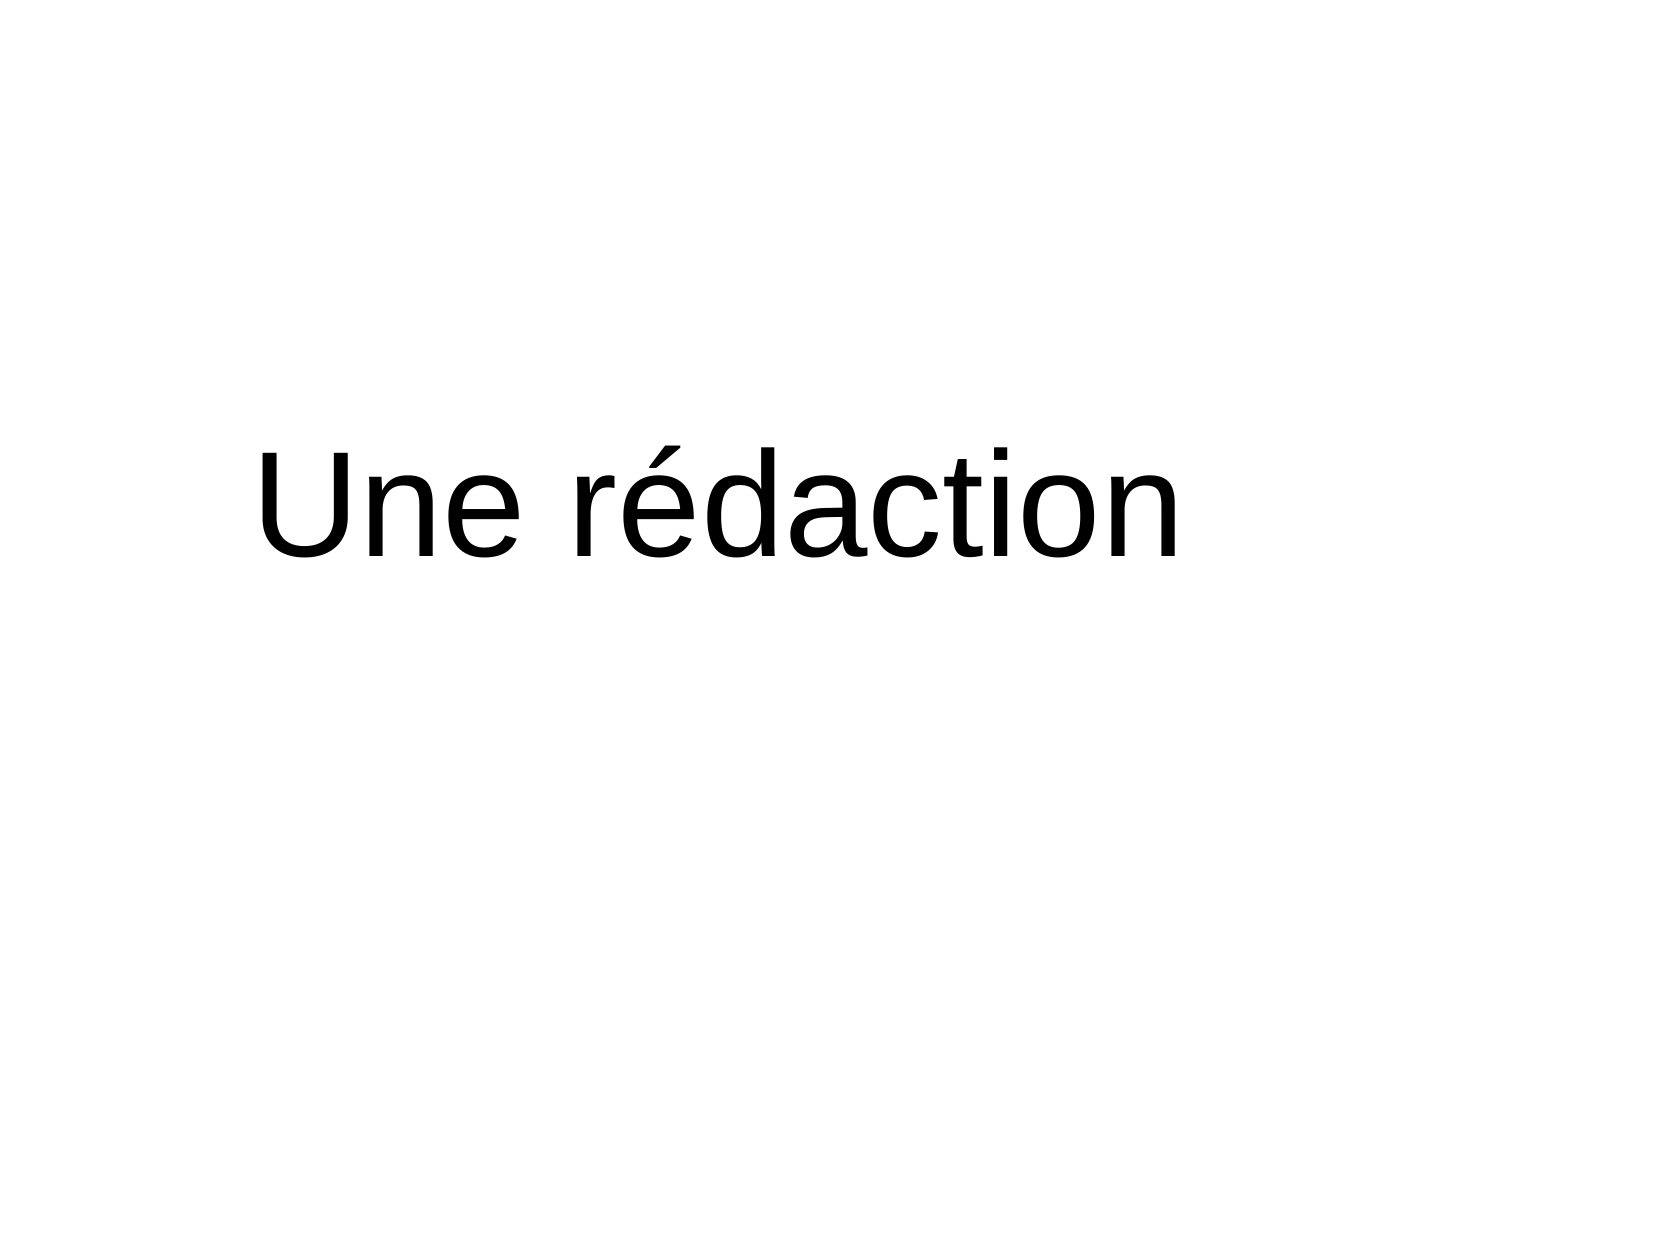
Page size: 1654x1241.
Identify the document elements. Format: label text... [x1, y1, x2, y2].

text_box Une rédaction [236, 413, 1329, 596]
